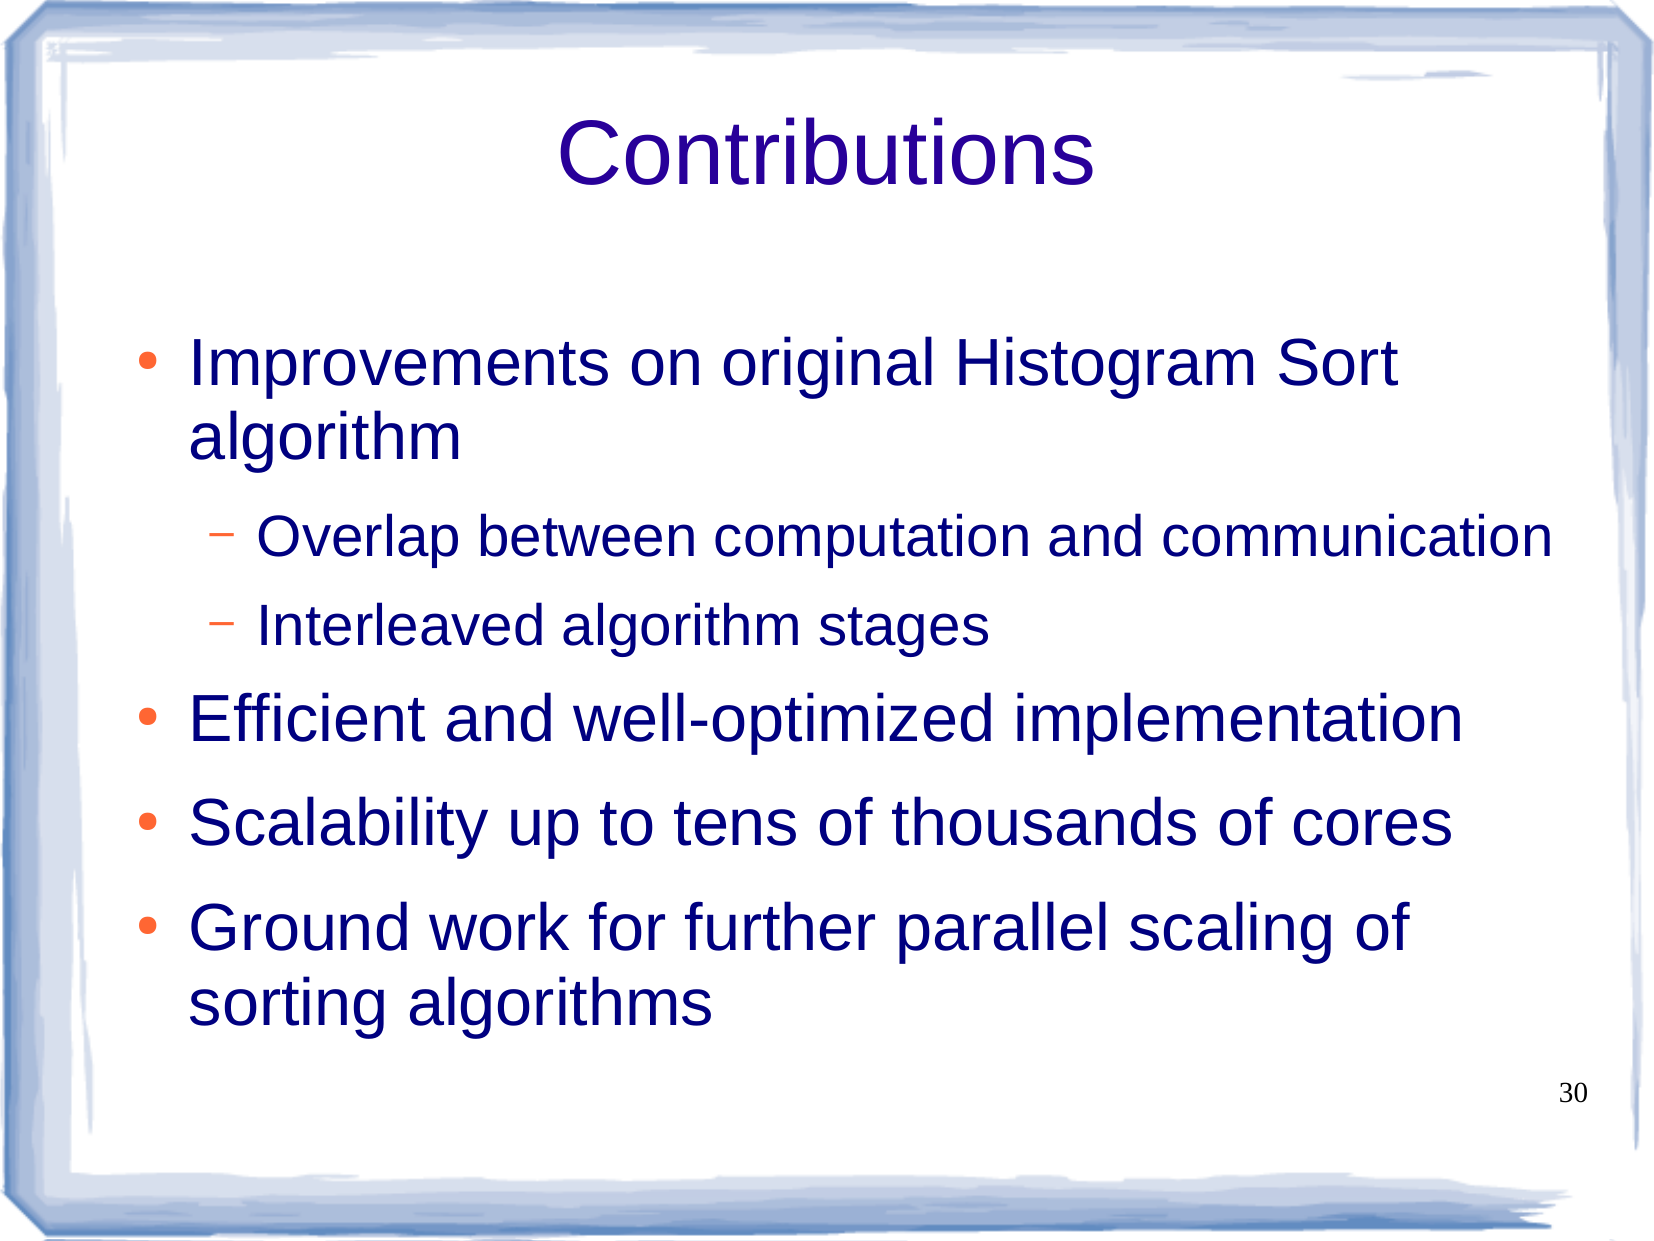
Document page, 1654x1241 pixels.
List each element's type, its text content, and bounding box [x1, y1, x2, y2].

picture [0, 0, 1654, 1241]
title Contributions [82, 49, 1571, 257]
list Improvements on original Histogram Sort algorithm Overlap between computation and communication Interleaved algorithm stages Efficient and well-optimized implementation Scalability up to tens of thousands of cores Ground work for further parallel scaling of sorting algorithms [118, 324, 1571, 1144]
